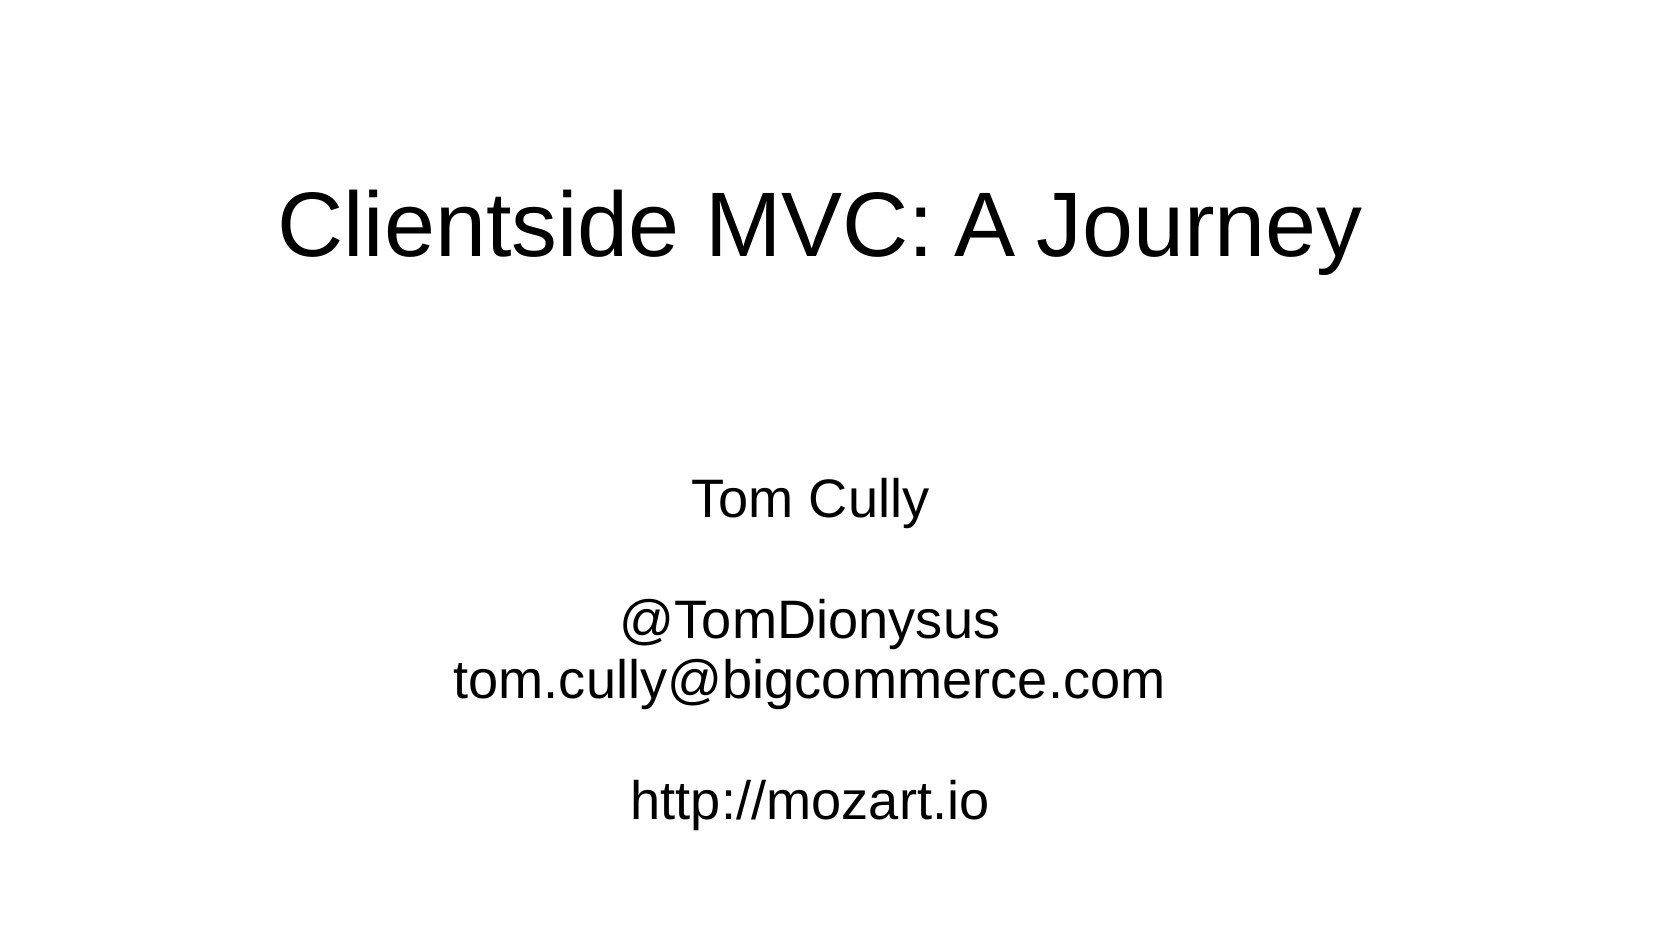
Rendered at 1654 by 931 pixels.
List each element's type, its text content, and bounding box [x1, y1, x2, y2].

title Clientside MVC: A Journey [248, 48, 1394, 290]
subtitle Tom Cully @TomDionysus tom.cully@bigcommerce.com http://mozart.io [82, 290, 1538, 931]
